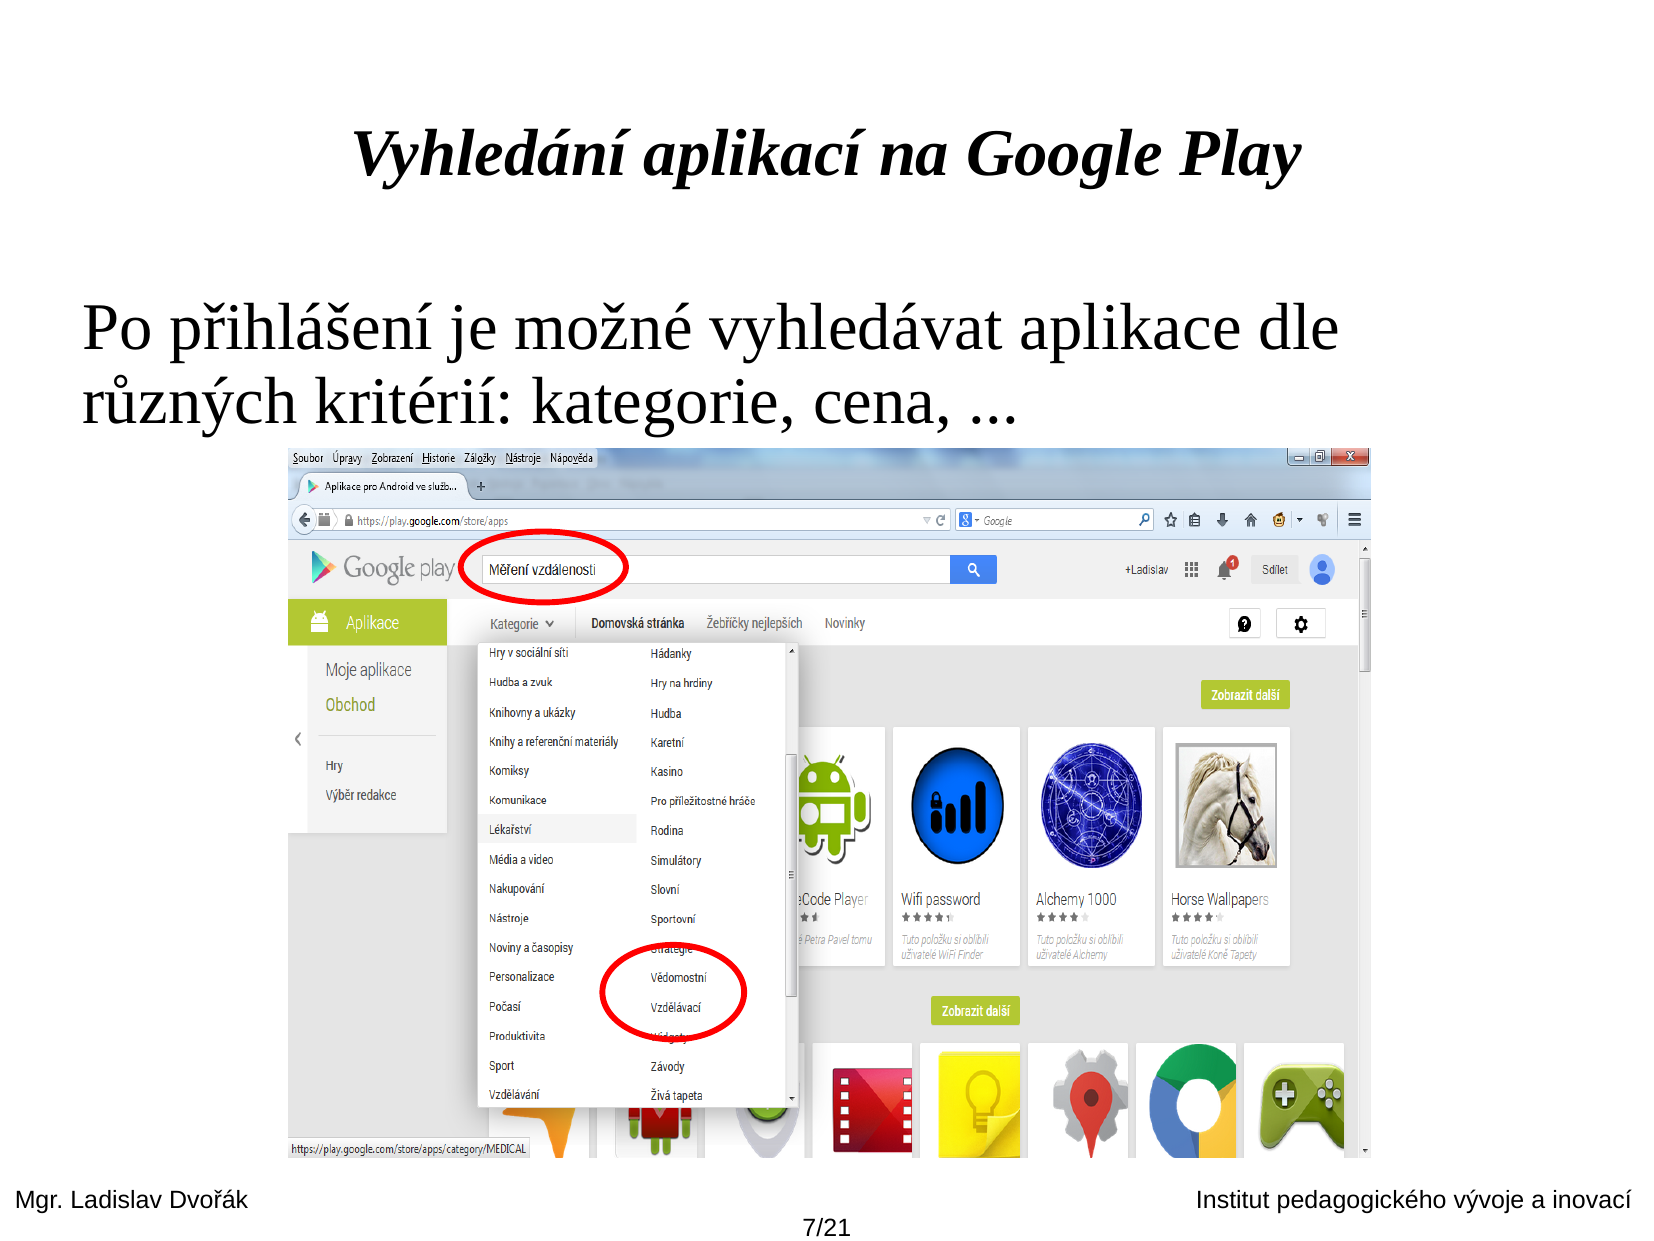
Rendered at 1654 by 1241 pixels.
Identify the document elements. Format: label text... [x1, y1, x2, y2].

title Vyhledání aplikací na Google Play [82, 49, 1571, 257]
text_box Mgr. Ladislav Dvořák Institut pedagogického vývoje a inovací <číslo>/21 [0, 1177, 1654, 1241]
list Po přihlášení je možné vyhledávat aplikace dle různých kritérií: kategorie, cena, ... [82, 290, 1571, 1010]
picture [288, 448, 1371, 1158]
